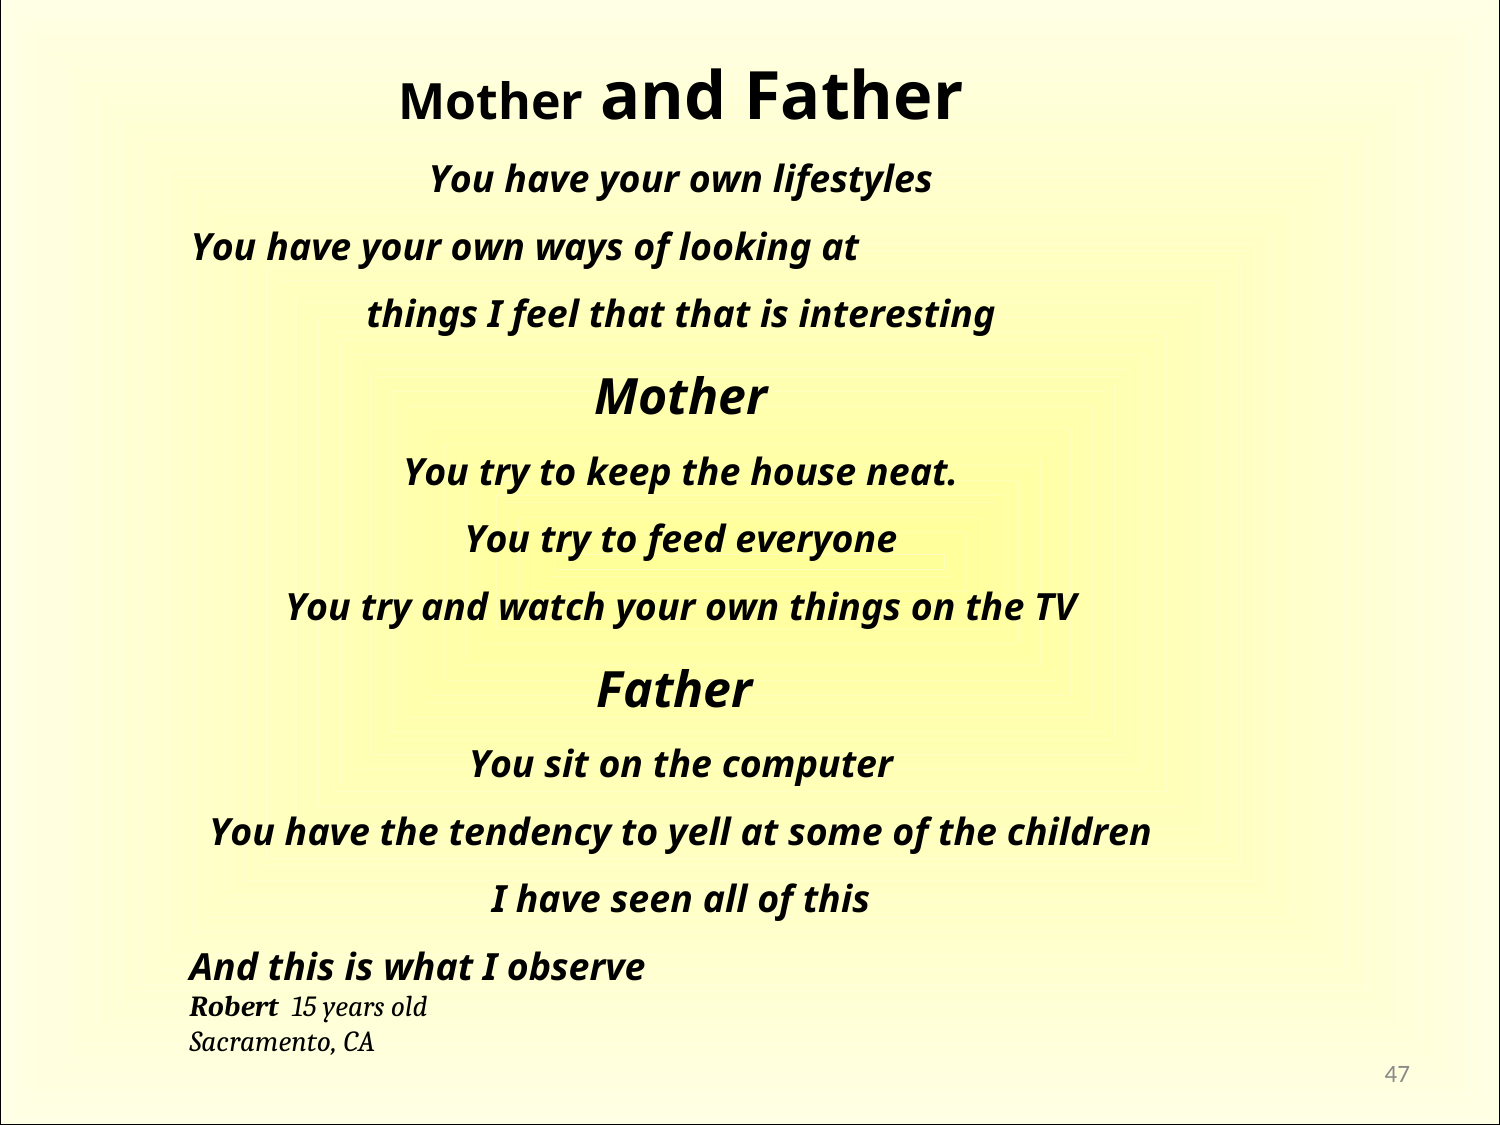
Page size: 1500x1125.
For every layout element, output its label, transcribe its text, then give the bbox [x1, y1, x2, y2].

text_box <number> [1074, 1042, 1426, 1103]
text_box [0, 0, 1500, 1125]
text_box Mother and Father You have your own lifestyles You have your own ways of looking at things I feel that that is interesting Mother You try to keep the house neat. You try to feed everyone You try and watch your own things on the TV Father You sit on the computer You have the tendency to yell at some of the children I have seen all of this And this is what I observe Robert 15 years old Sacramento, CA [174, 4, 1188, 1066]
